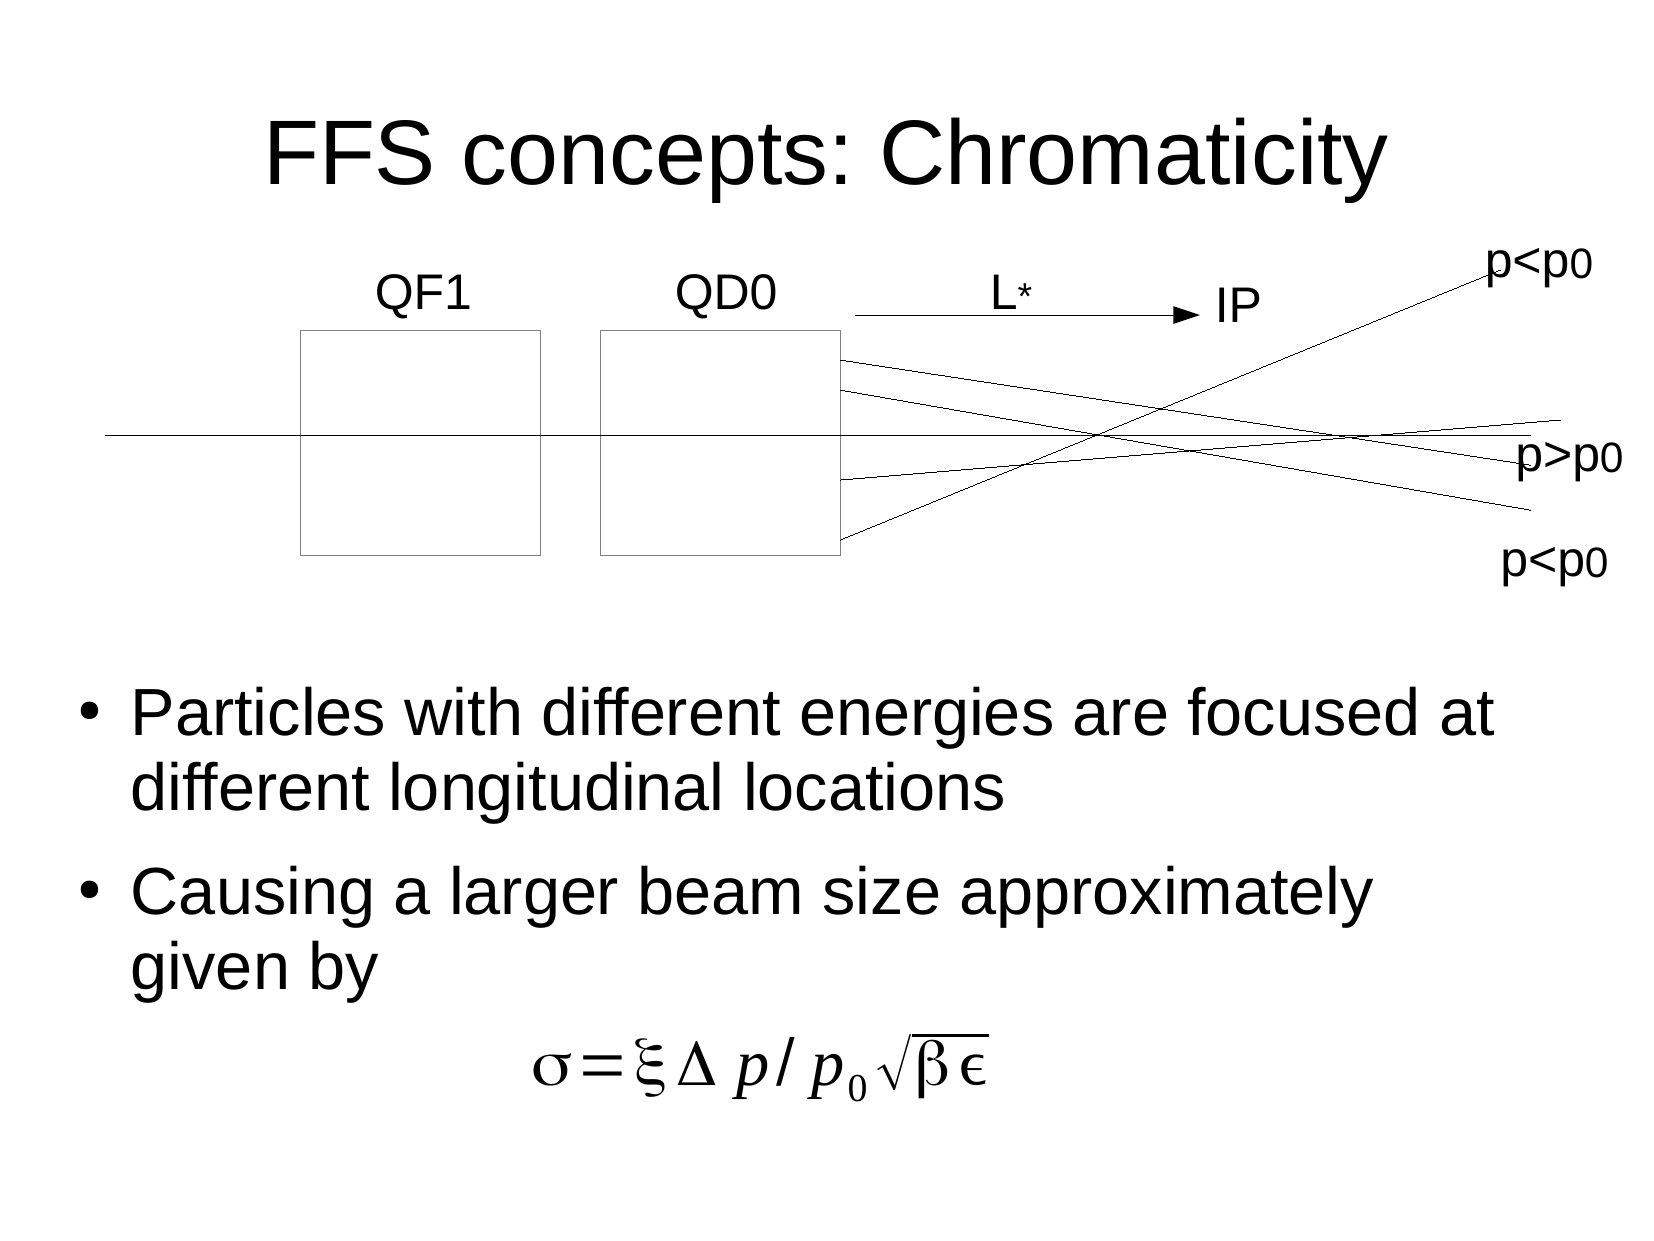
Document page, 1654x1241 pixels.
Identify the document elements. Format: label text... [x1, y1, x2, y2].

text_box IP [1200, 270, 1277, 341]
text_box QF1 [360, 256, 487, 328]
list Particles with different energies are focused at different longitudinal locations Causing a larger beam size approximately given by [60, 675, 1516, 1021]
title FFS concepts: Chromaticity [82, 49, 1571, 257]
text_box L* [975, 256, 1066, 328]
text_box p<p0 [1470, 225, 1609, 302]
text_box p<p0 [1485, 523, 1624, 601]
text_box QD0 [660, 256, 793, 328]
chart [525, 1026, 996, 1111]
text_box p>p0 [1500, 418, 1639, 496]
